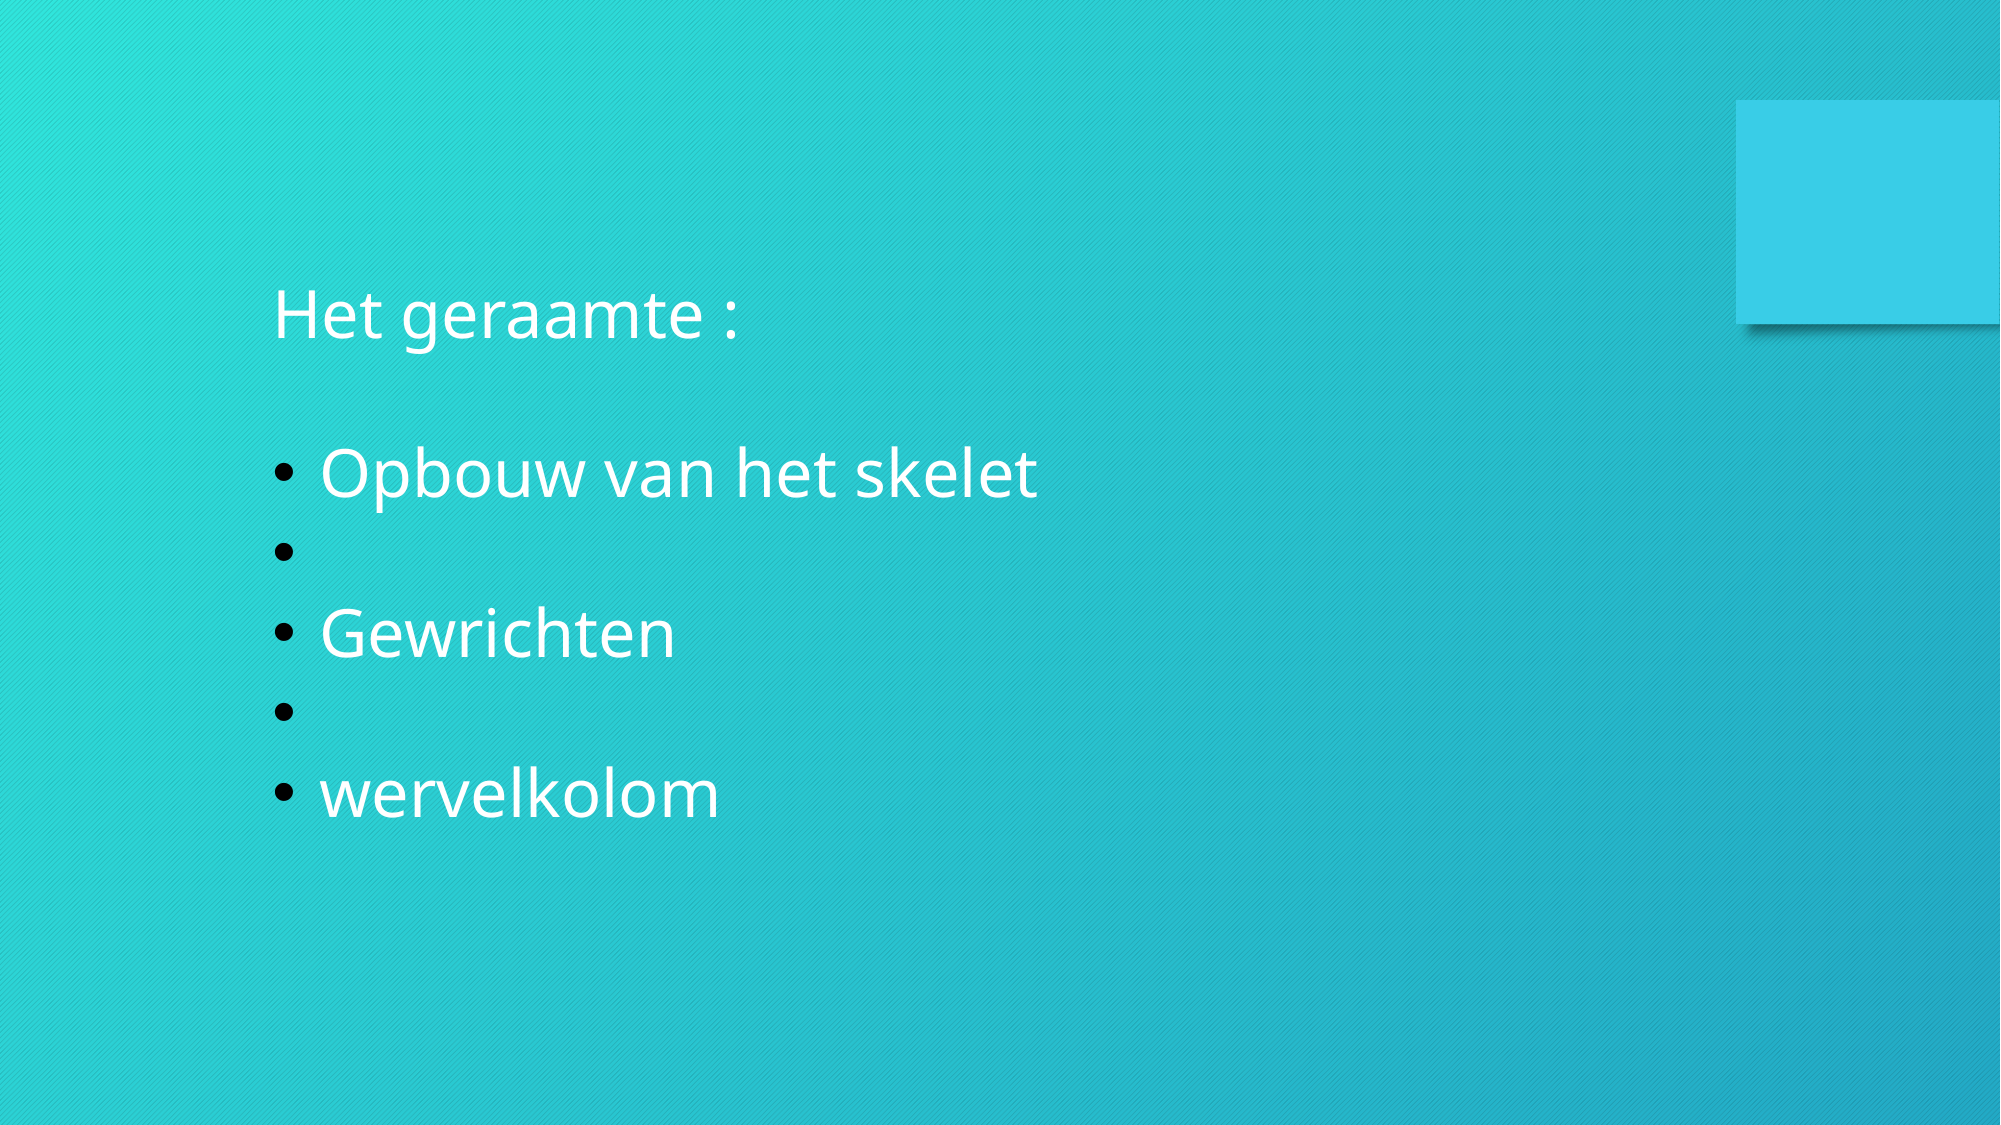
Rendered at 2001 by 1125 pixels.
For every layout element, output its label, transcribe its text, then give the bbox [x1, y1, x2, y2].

text_box Het geraamte : Opbouw van het skelet Gewrichten wervelkolom [257, 263, 1345, 890]
